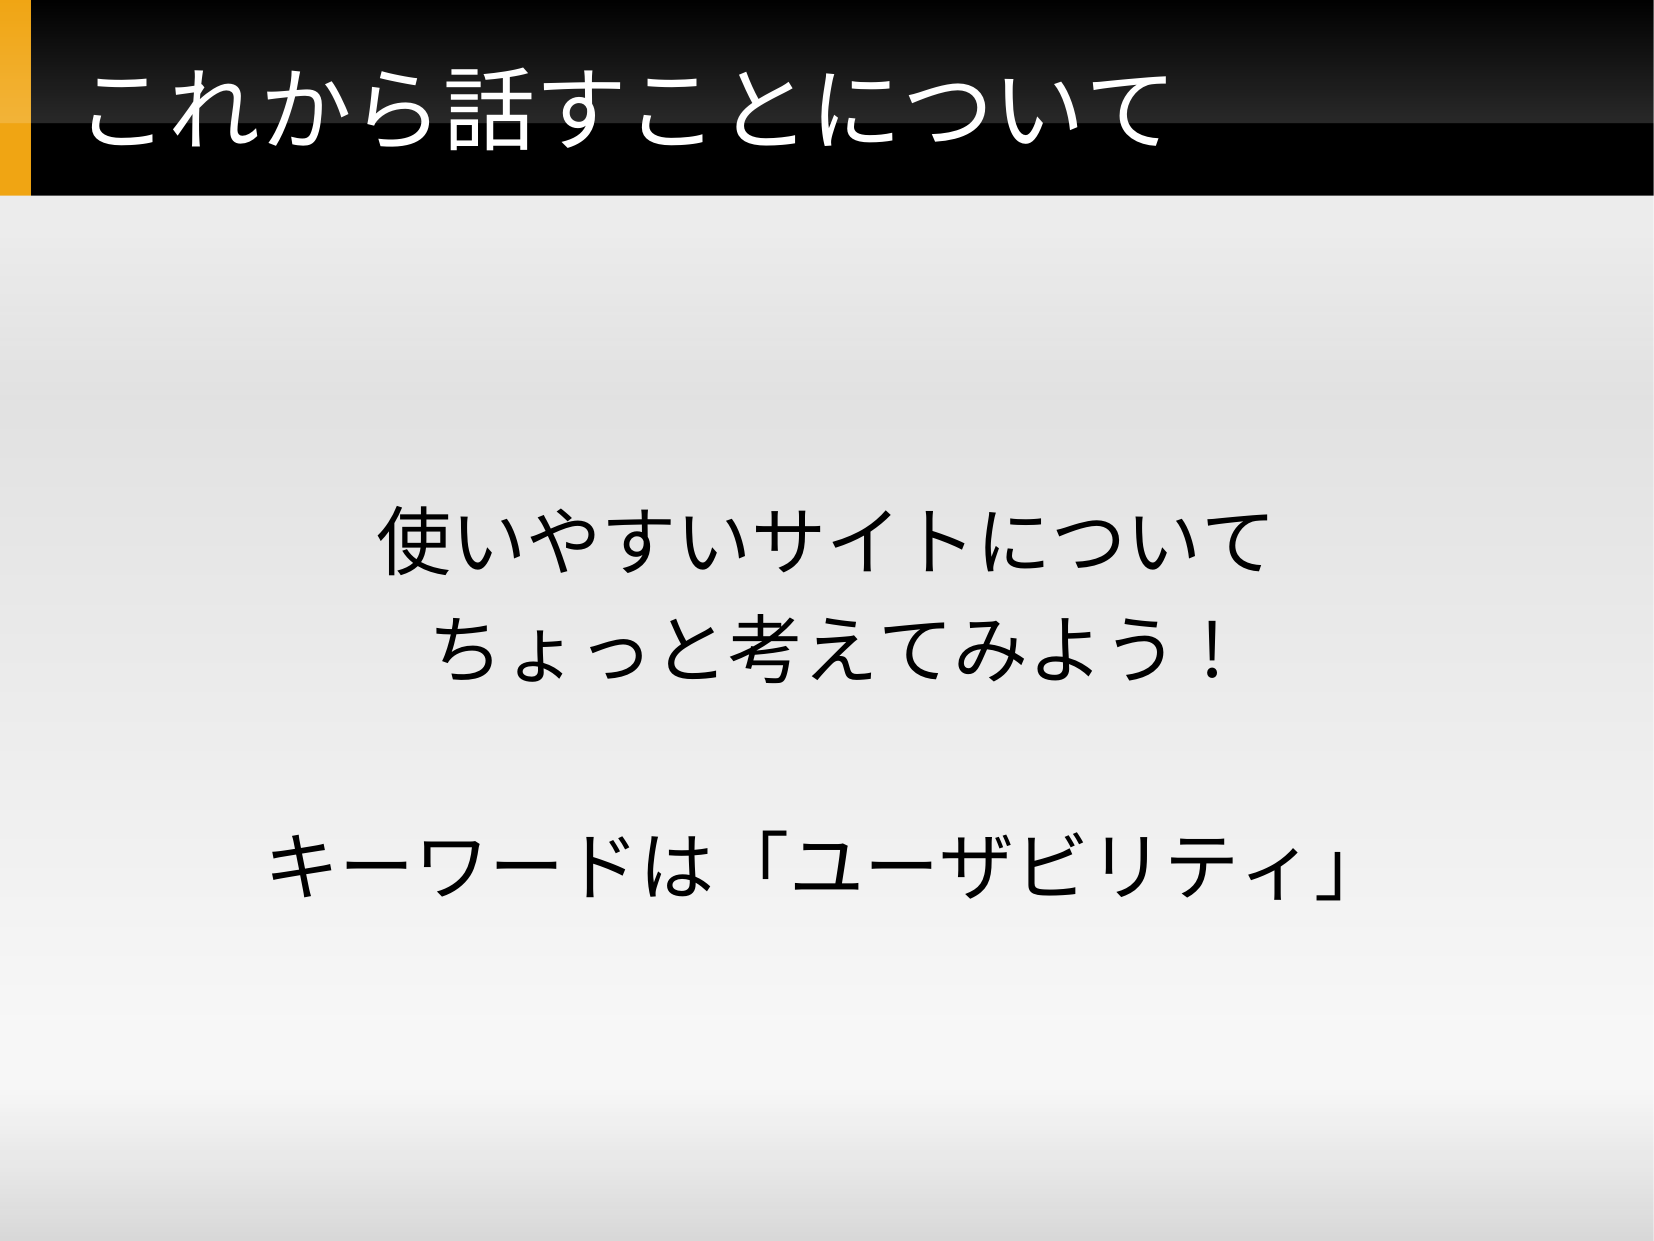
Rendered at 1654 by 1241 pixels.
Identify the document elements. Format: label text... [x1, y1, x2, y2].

picture [0, 0, 1654, 1241]
title これから話すことについて [76, 0, 1565, 208]
subtitle 使いやすいサイトについて ちょっと考えてみよう! キーワードは「ユーザビリティ」 [82, 290, 1571, 1109]
